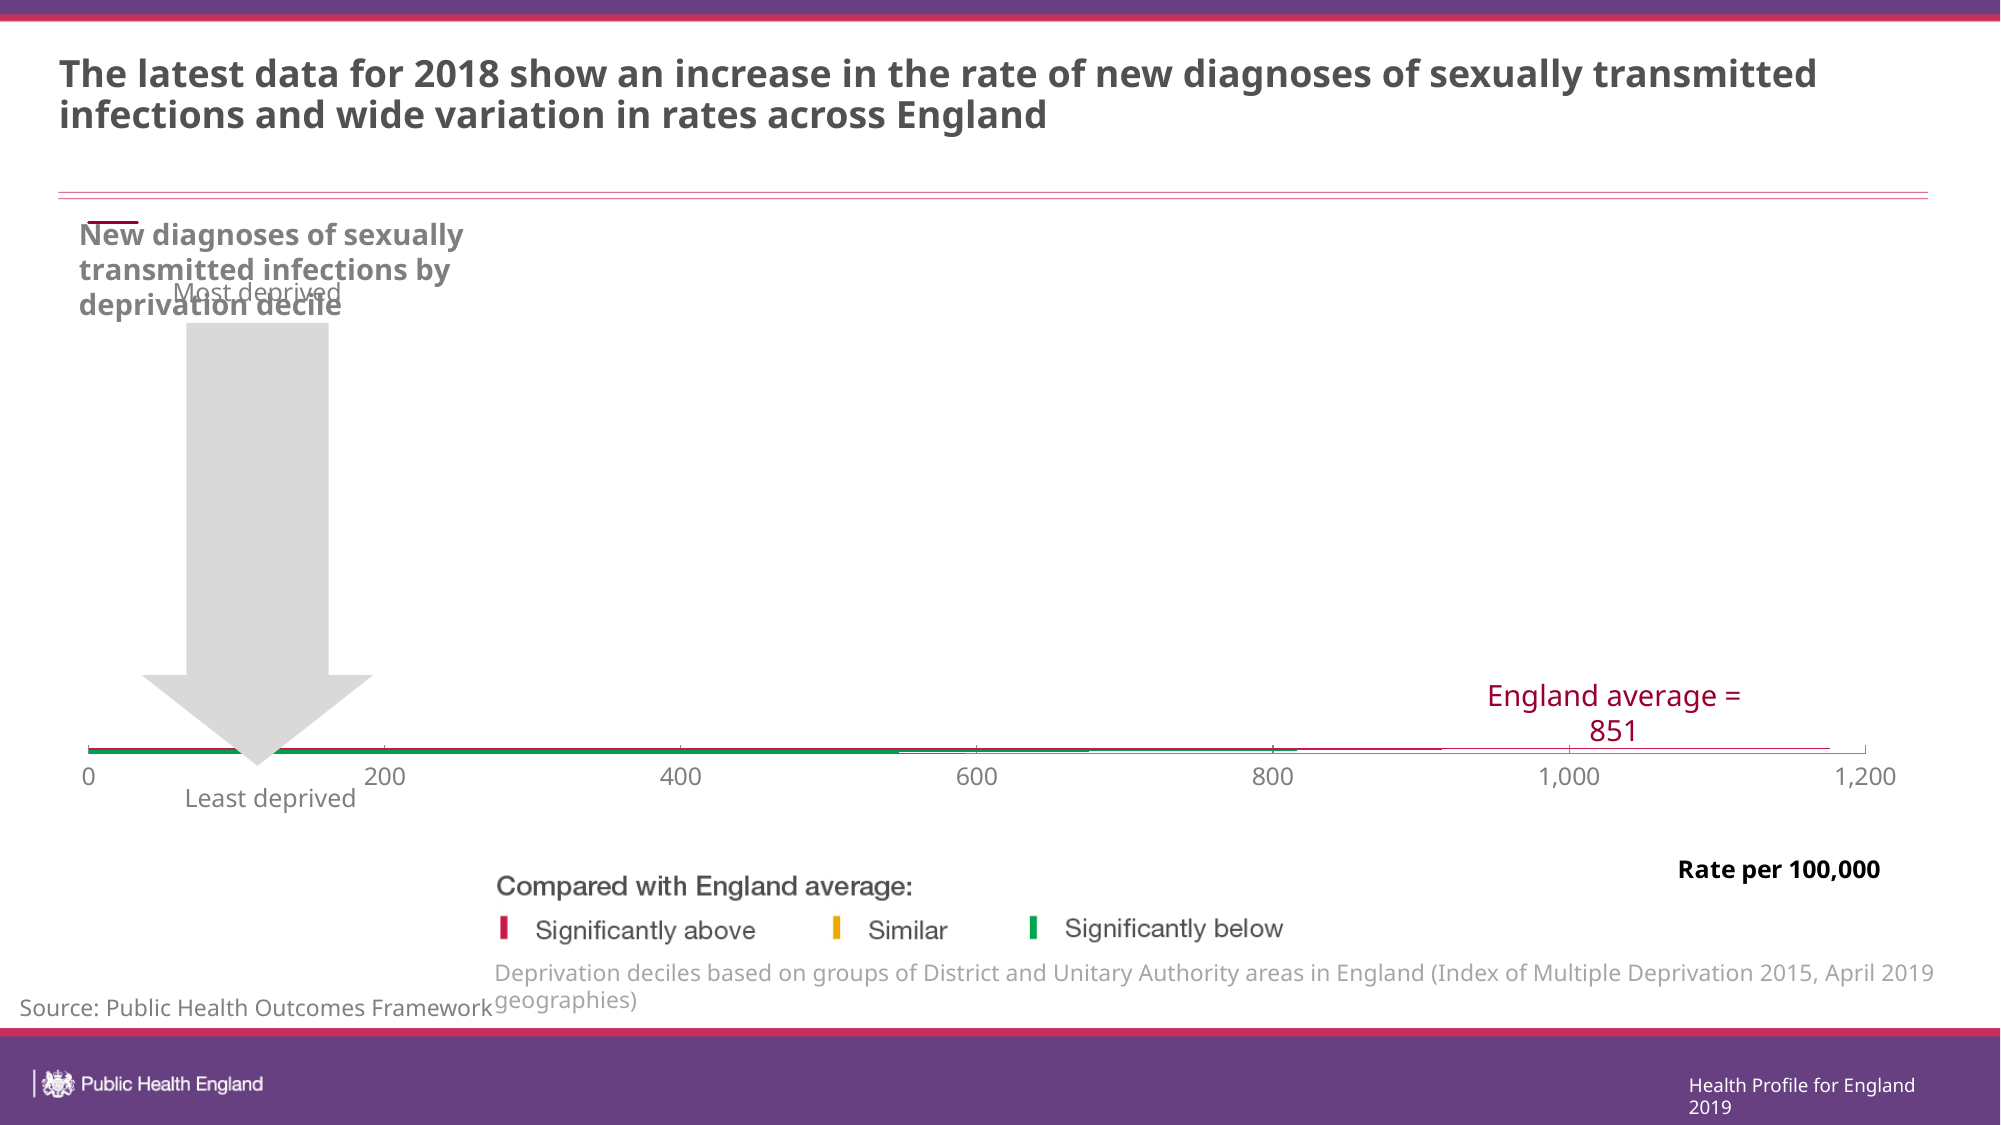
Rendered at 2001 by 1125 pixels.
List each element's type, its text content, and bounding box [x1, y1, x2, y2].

text_box Source: Public Health Outcomes Framework [4, 986, 666, 1030]
text_box [141, 322, 374, 766]
text_box Deprivation deciles based on groups of District and Unitary Authority areas in England (Index of Multiple Deprivation 2015, April 2019 geographies) [479, 950, 1978, 1022]
text_box England average = 851 [1468, 669, 1760, 714]
title The latest data for 2018 show an increase in the rate of new diagnoses of sexually transmitted infections and wide variation in rates across England [43, 2, 1935, 190]
text_box Least deprived [125, 774, 417, 819]
text_box Most deprived [112, 269, 403, 313]
text_box Health Profile for England 2019 [1673, 1065, 1978, 1105]
chart [43, 208, 1935, 894]
text_box New diagnoses of sexually transmitted infections by deprivation decile [64, 208, 563, 253]
picture [479, 894, 1300, 950]
